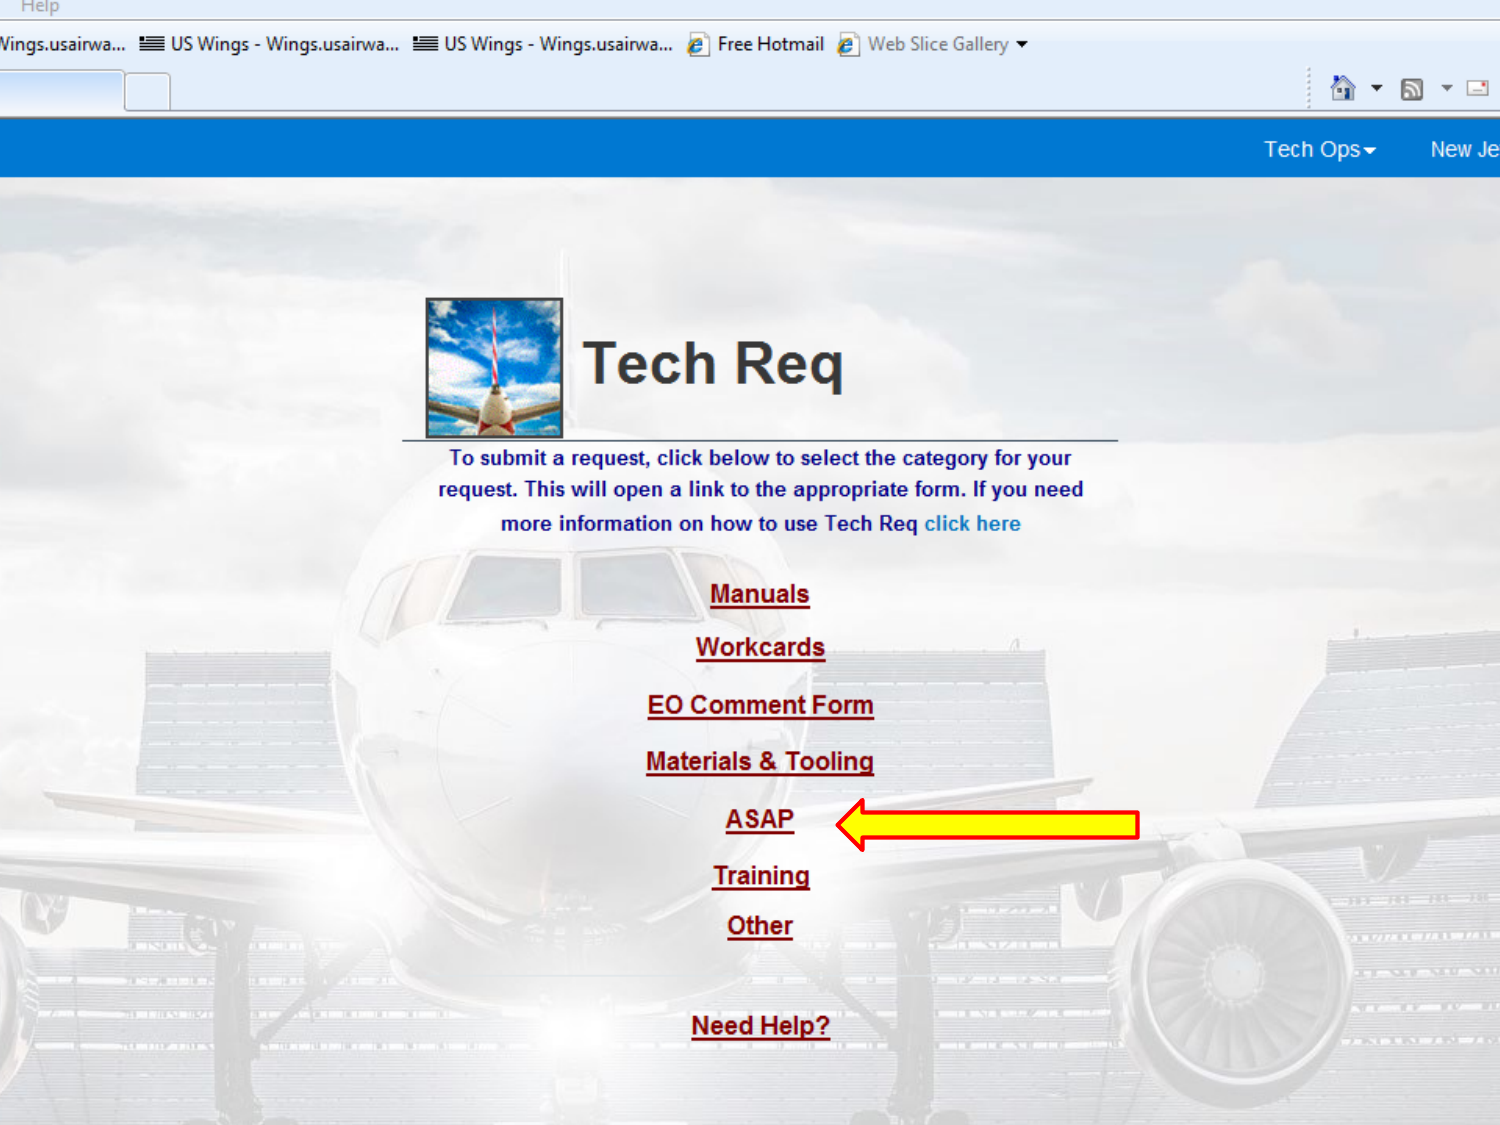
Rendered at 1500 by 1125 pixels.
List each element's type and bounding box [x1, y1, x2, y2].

picture [0, 0, 1500, 1125]
text_box [837, 799, 1138, 851]
